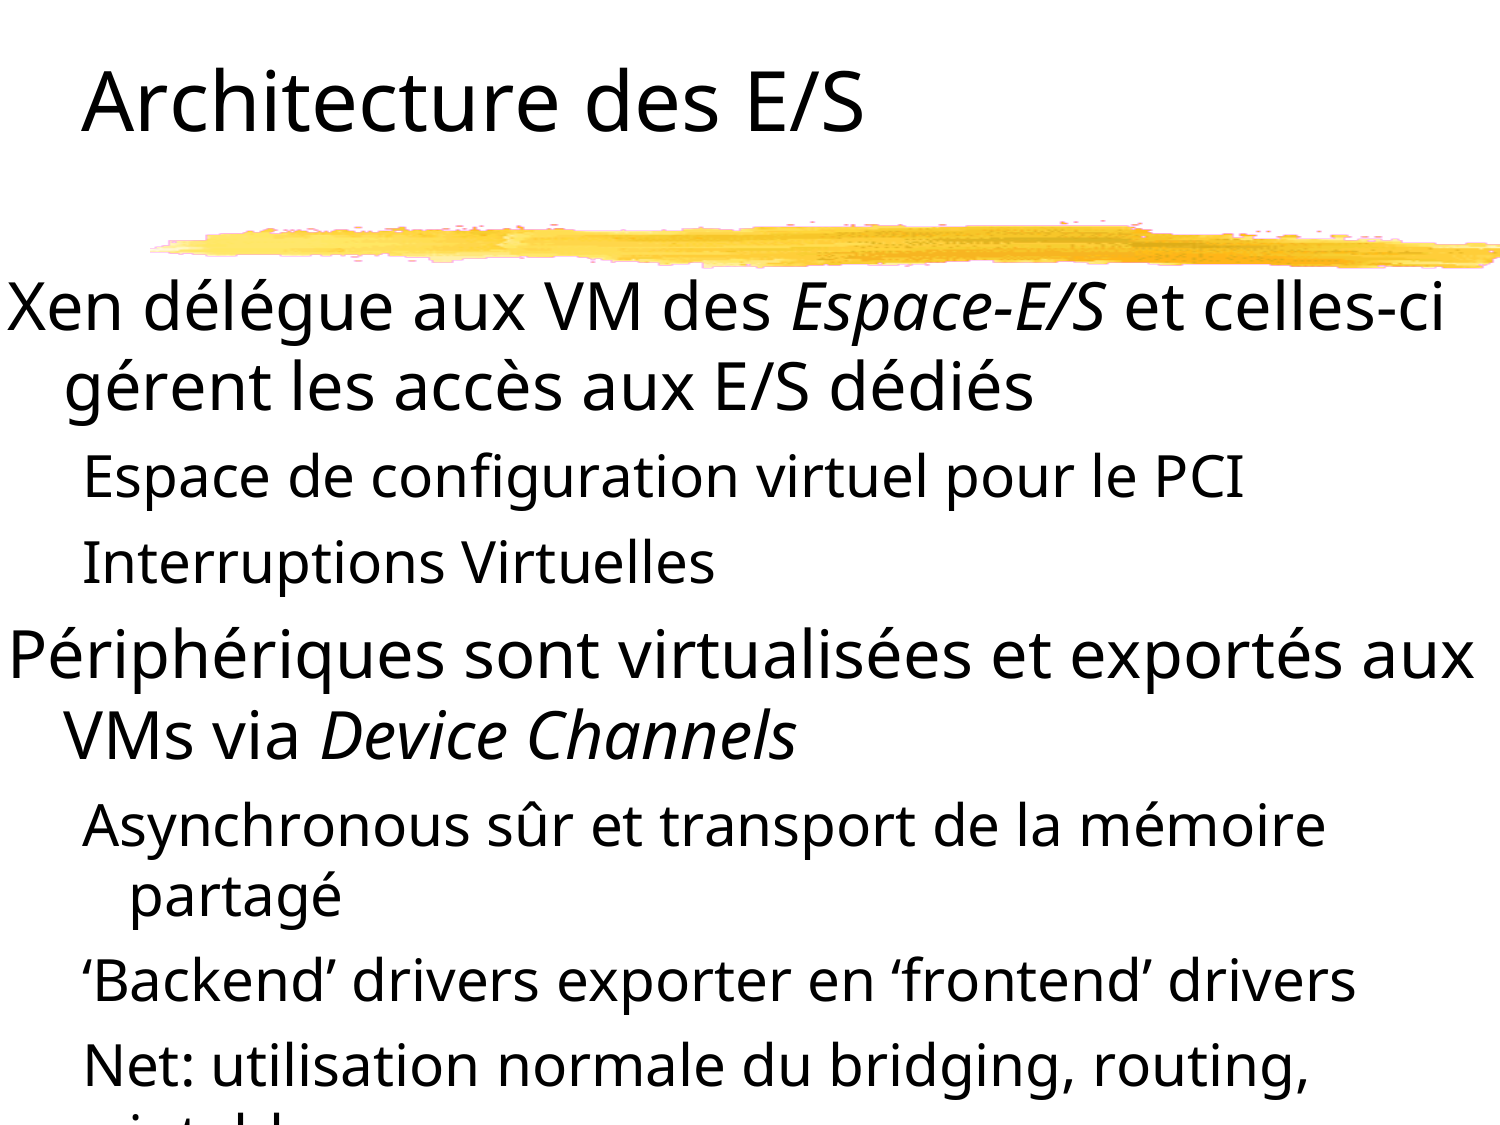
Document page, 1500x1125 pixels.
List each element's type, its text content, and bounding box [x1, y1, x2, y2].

title Architecture des E/S [66, 25, 1342, 159]
list Xen délégue aux VM des Espace-E/S et celles-ci gérent les accès aux E/S dédiés Espace de configuration virtuel pour le PCI Interruptions Virtuelles Périphériques sont virtualisées et exportés aux VMs via Device Channels Asynchronous sûr et transport de la mémoire partagé ‘Backend’ drivers exporter en ‘frontend’ drivers Net: utilisation normale du bridging, routing, iptables Block: exporte n'importe quel blk dev e.g. sda4,loop0 ,vg3 [0, 257, 1500, 1113]
picture [150, 215, 1500, 257]
